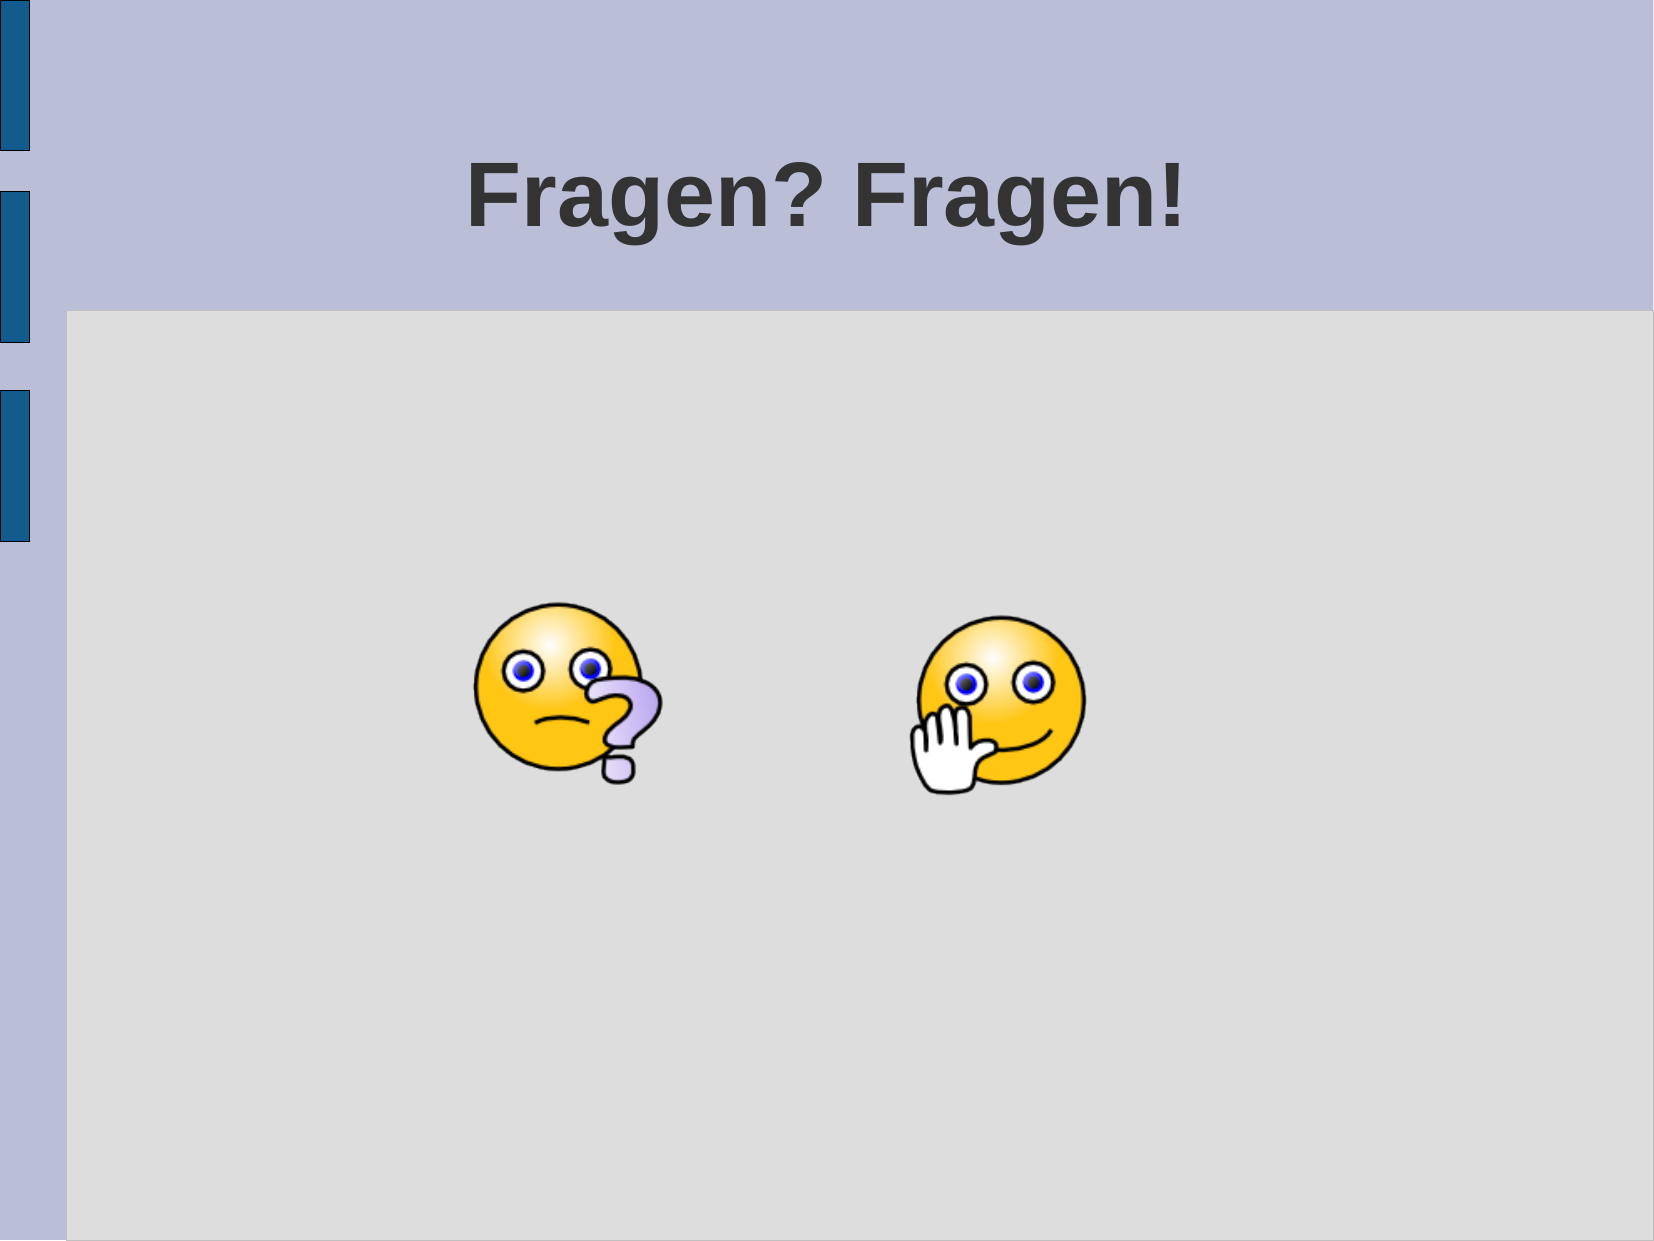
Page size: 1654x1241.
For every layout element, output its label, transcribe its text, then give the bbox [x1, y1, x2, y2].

picture [429, 577, 680, 827]
picture [872, 590, 1123, 841]
title Fragen? Fragen! [121, 91, 1534, 299]
